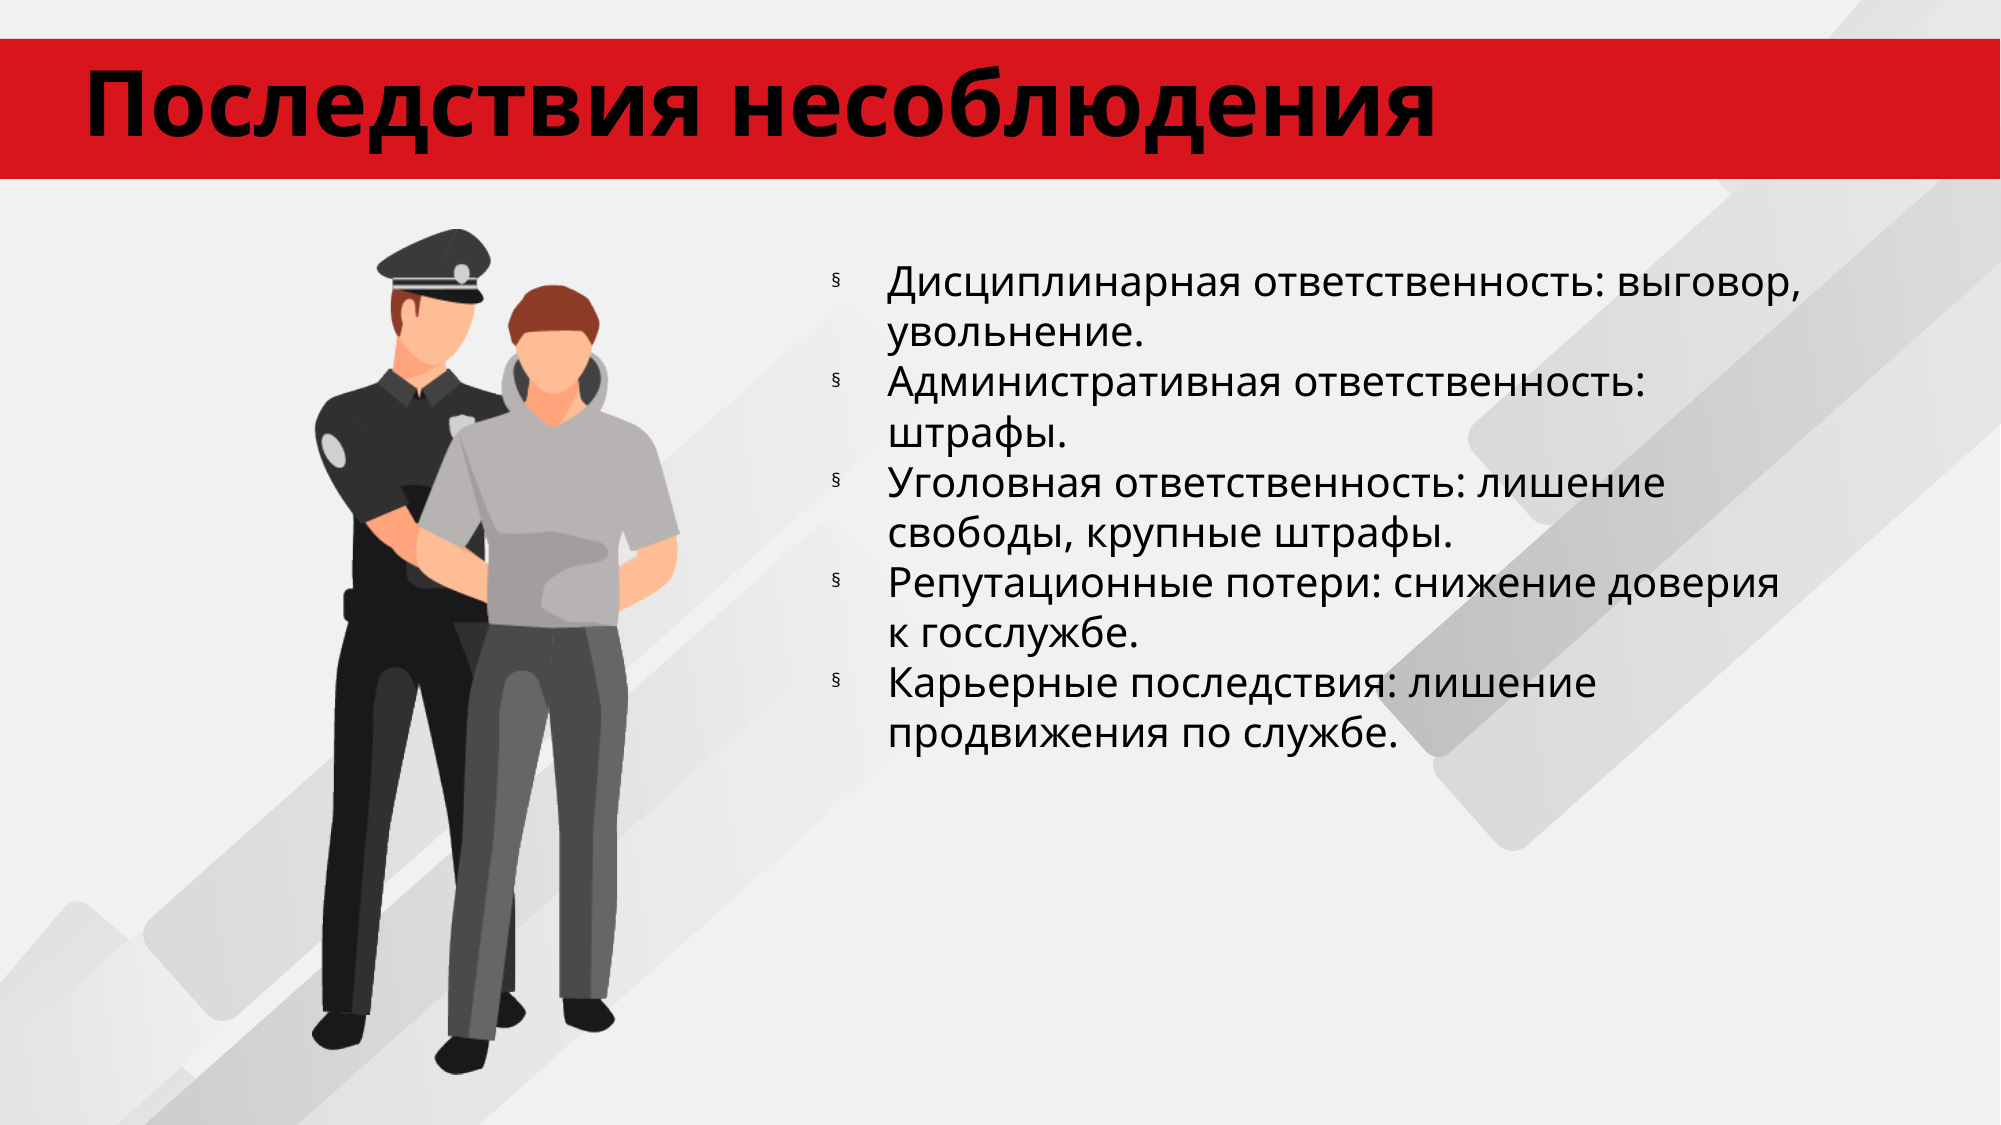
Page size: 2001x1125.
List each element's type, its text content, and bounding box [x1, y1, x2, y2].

picture [312, 229, 680, 1075]
text_box Последствия несоблюдения [68, 50, 1869, 198]
text_box Дисциплинарная ответственность: выговор, увольнение. Административная ответственность: штрафы. Уголовная ответственность: лишение свободы, крупные штрафы. Репутационные потери: снижение доверия к госслужбе. Карьерные последствия: лишение продвижения по службе. [816, 247, 1825, 763]
text_box [0, 38, 2000, 179]
